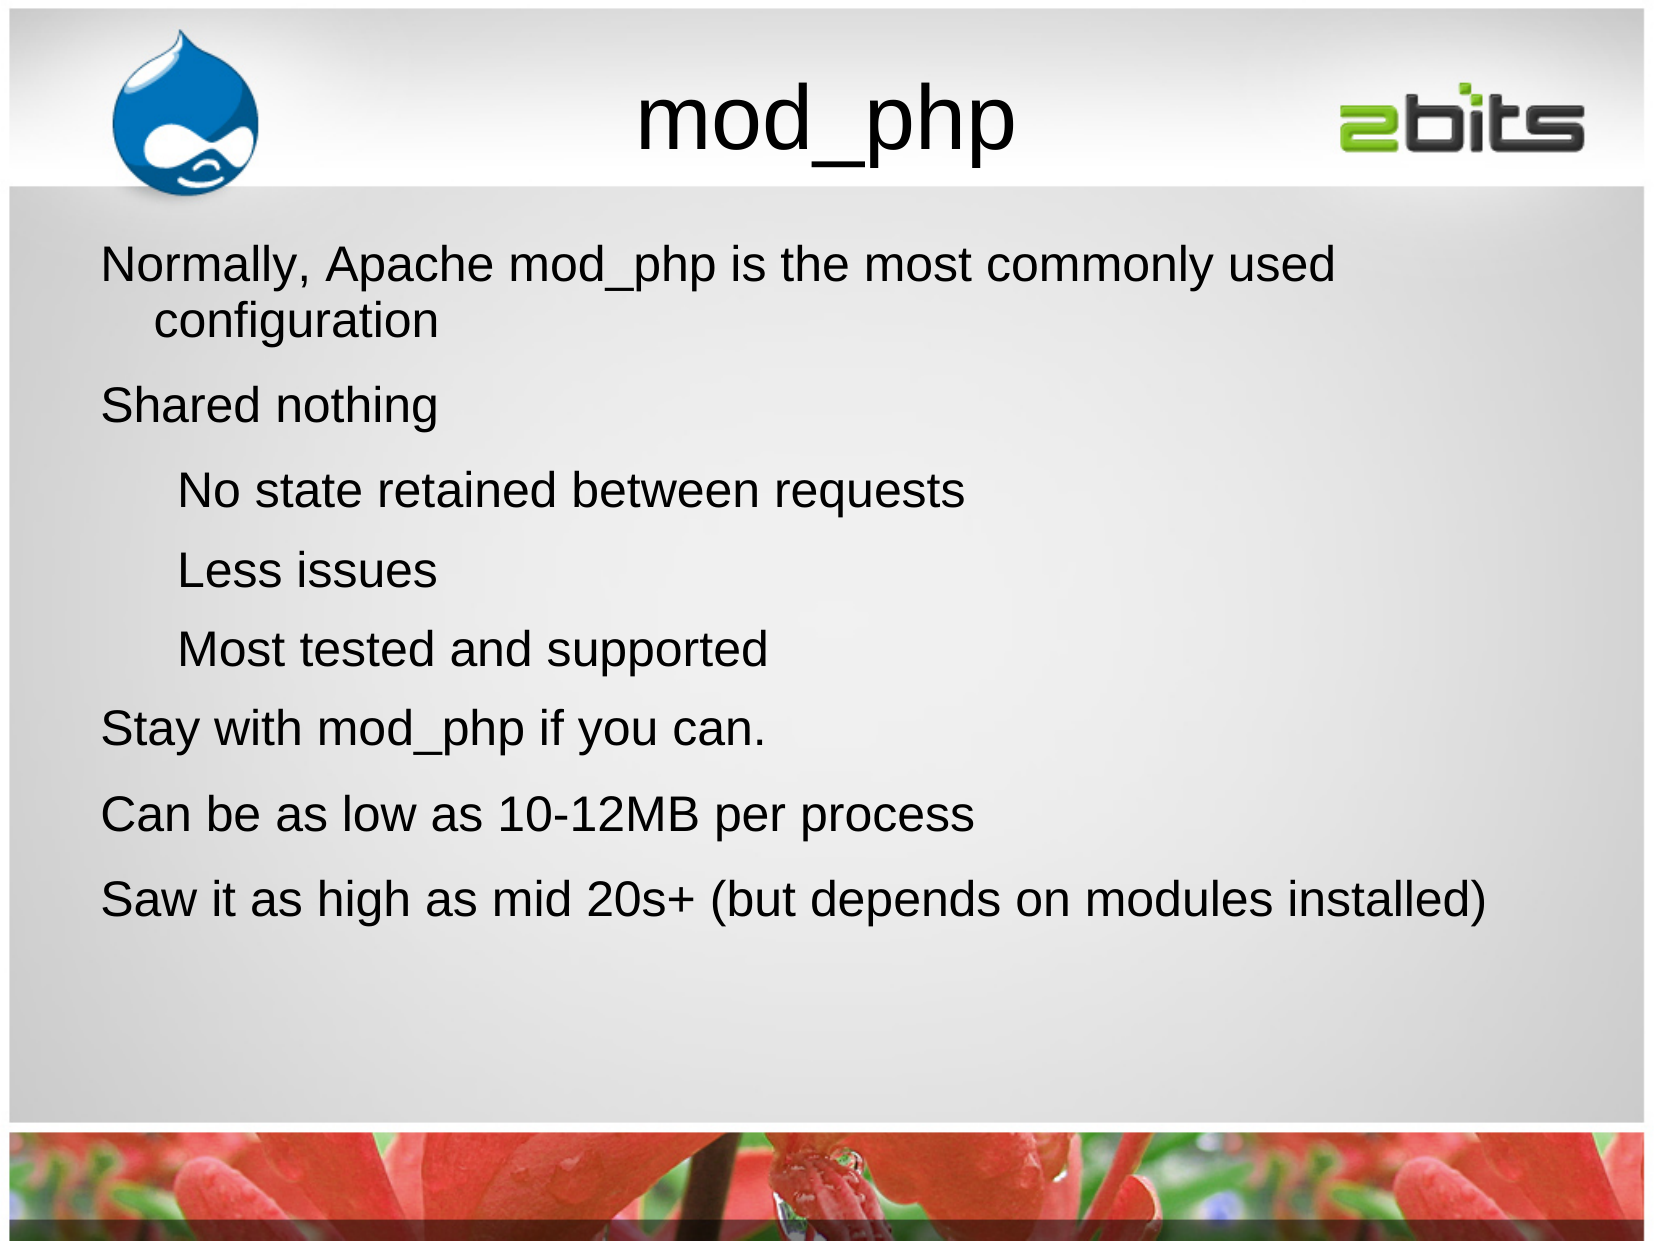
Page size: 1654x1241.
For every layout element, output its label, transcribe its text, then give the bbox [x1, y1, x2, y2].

list Normally, Apache mod_php is the most commonly used configuration Shared nothing No state retained between requests Less issues Most tested and supported Stay with mod_php if you can. Can be as low as 10-12MB per process Saw it as high as mid 20s+ (but depends on modules installed) [82, 236, 1571, 1148]
title mod_php [82, 21, 1571, 214]
picture [0, 0, 1654, 1241]
